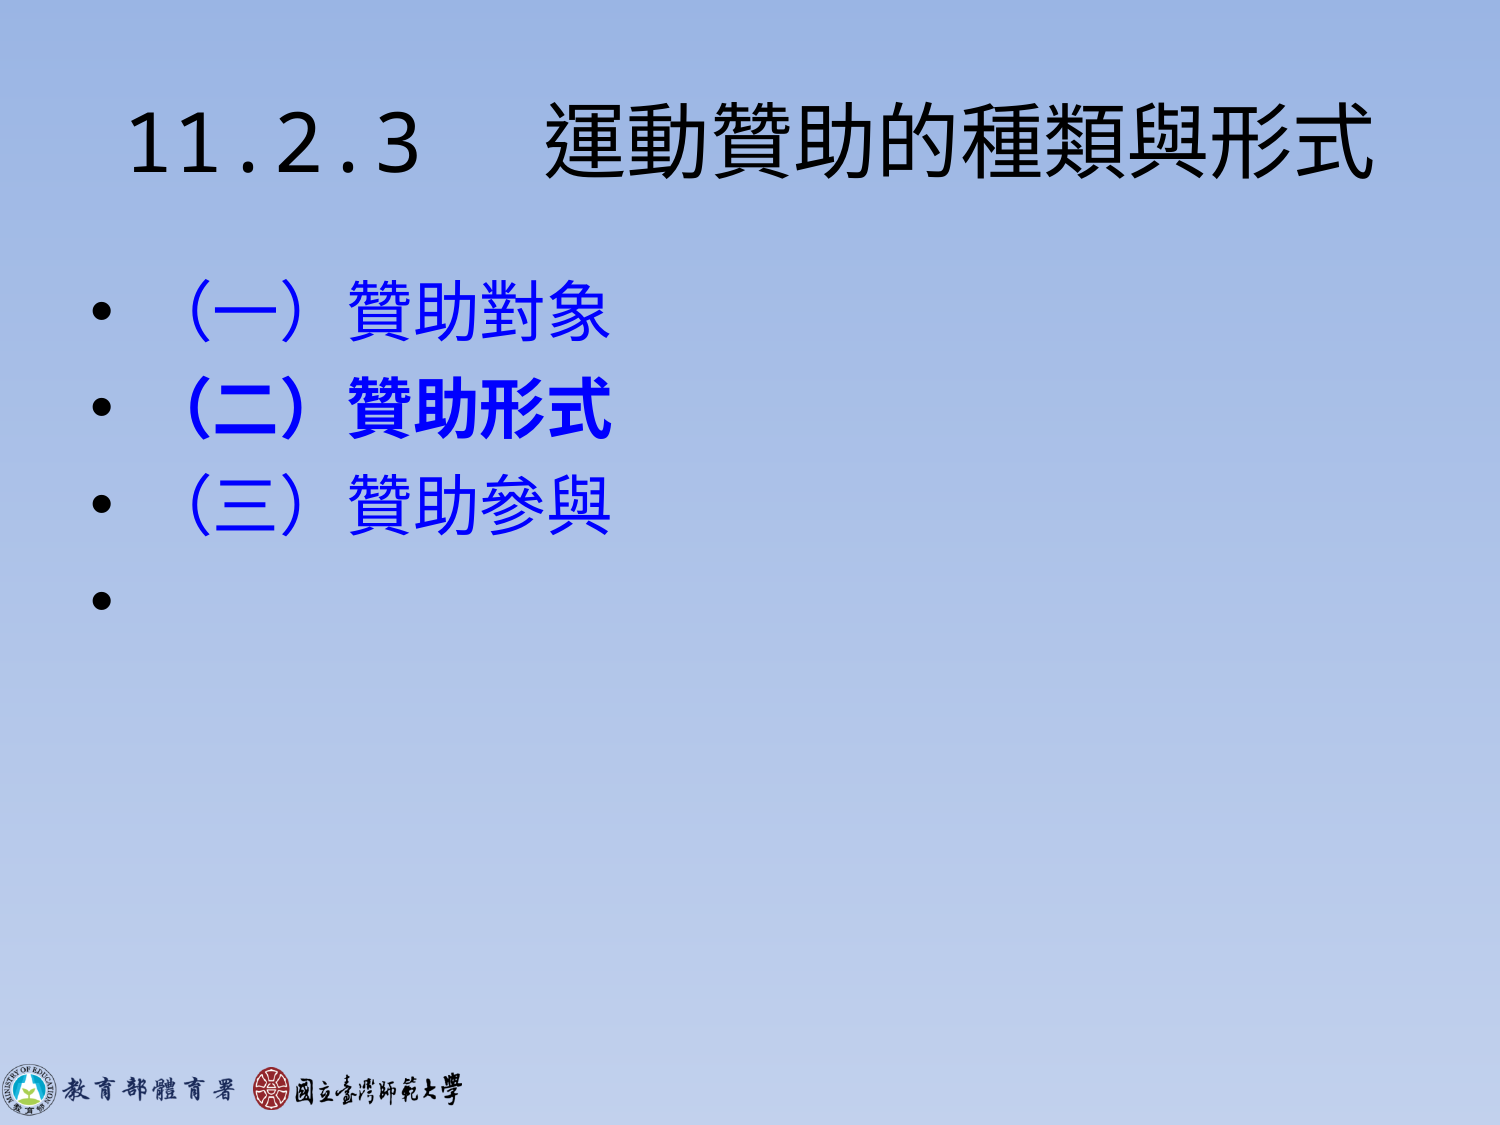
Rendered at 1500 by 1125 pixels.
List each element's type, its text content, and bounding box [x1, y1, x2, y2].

title 11.2.3 運動贊助的種類與形式 [75, 45, 1426, 233]
list （一）贊助對象 （二）贊助形式 （三）贊助參與 [75, 262, 1426, 1005]
